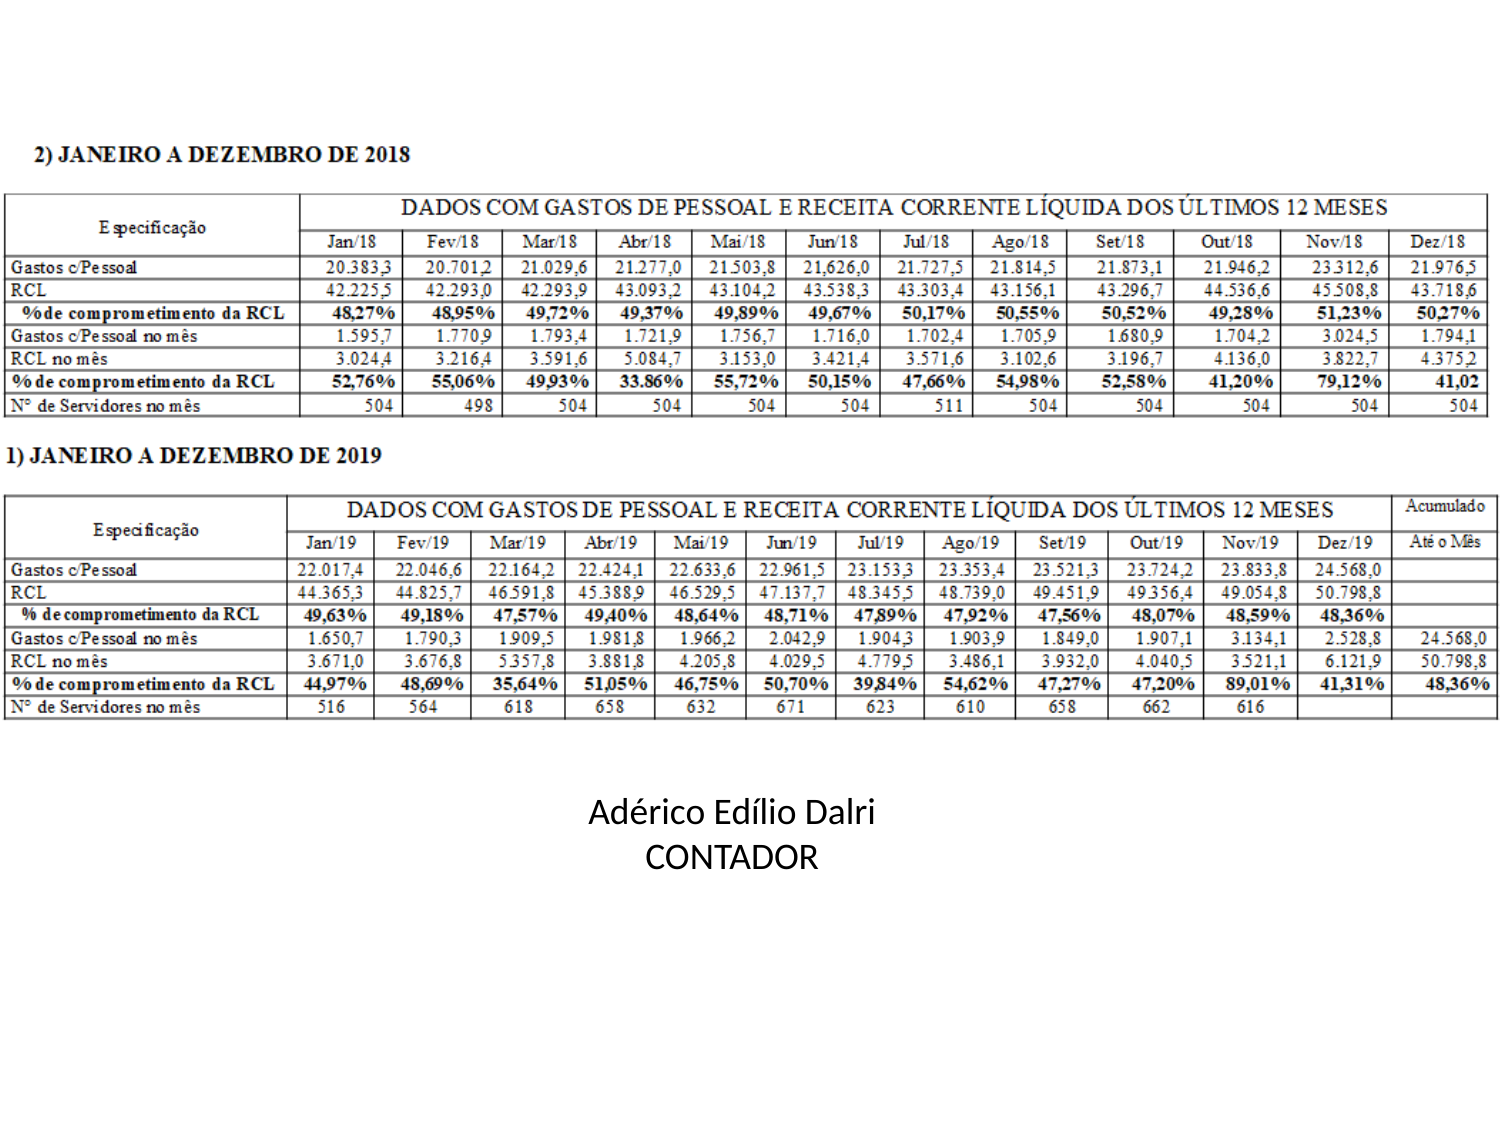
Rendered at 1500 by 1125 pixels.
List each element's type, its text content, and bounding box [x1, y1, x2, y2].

picture [0, 138, 1500, 723]
text_box Adérico Edílio Dalri CONTADOR [271, 779, 1193, 885]
